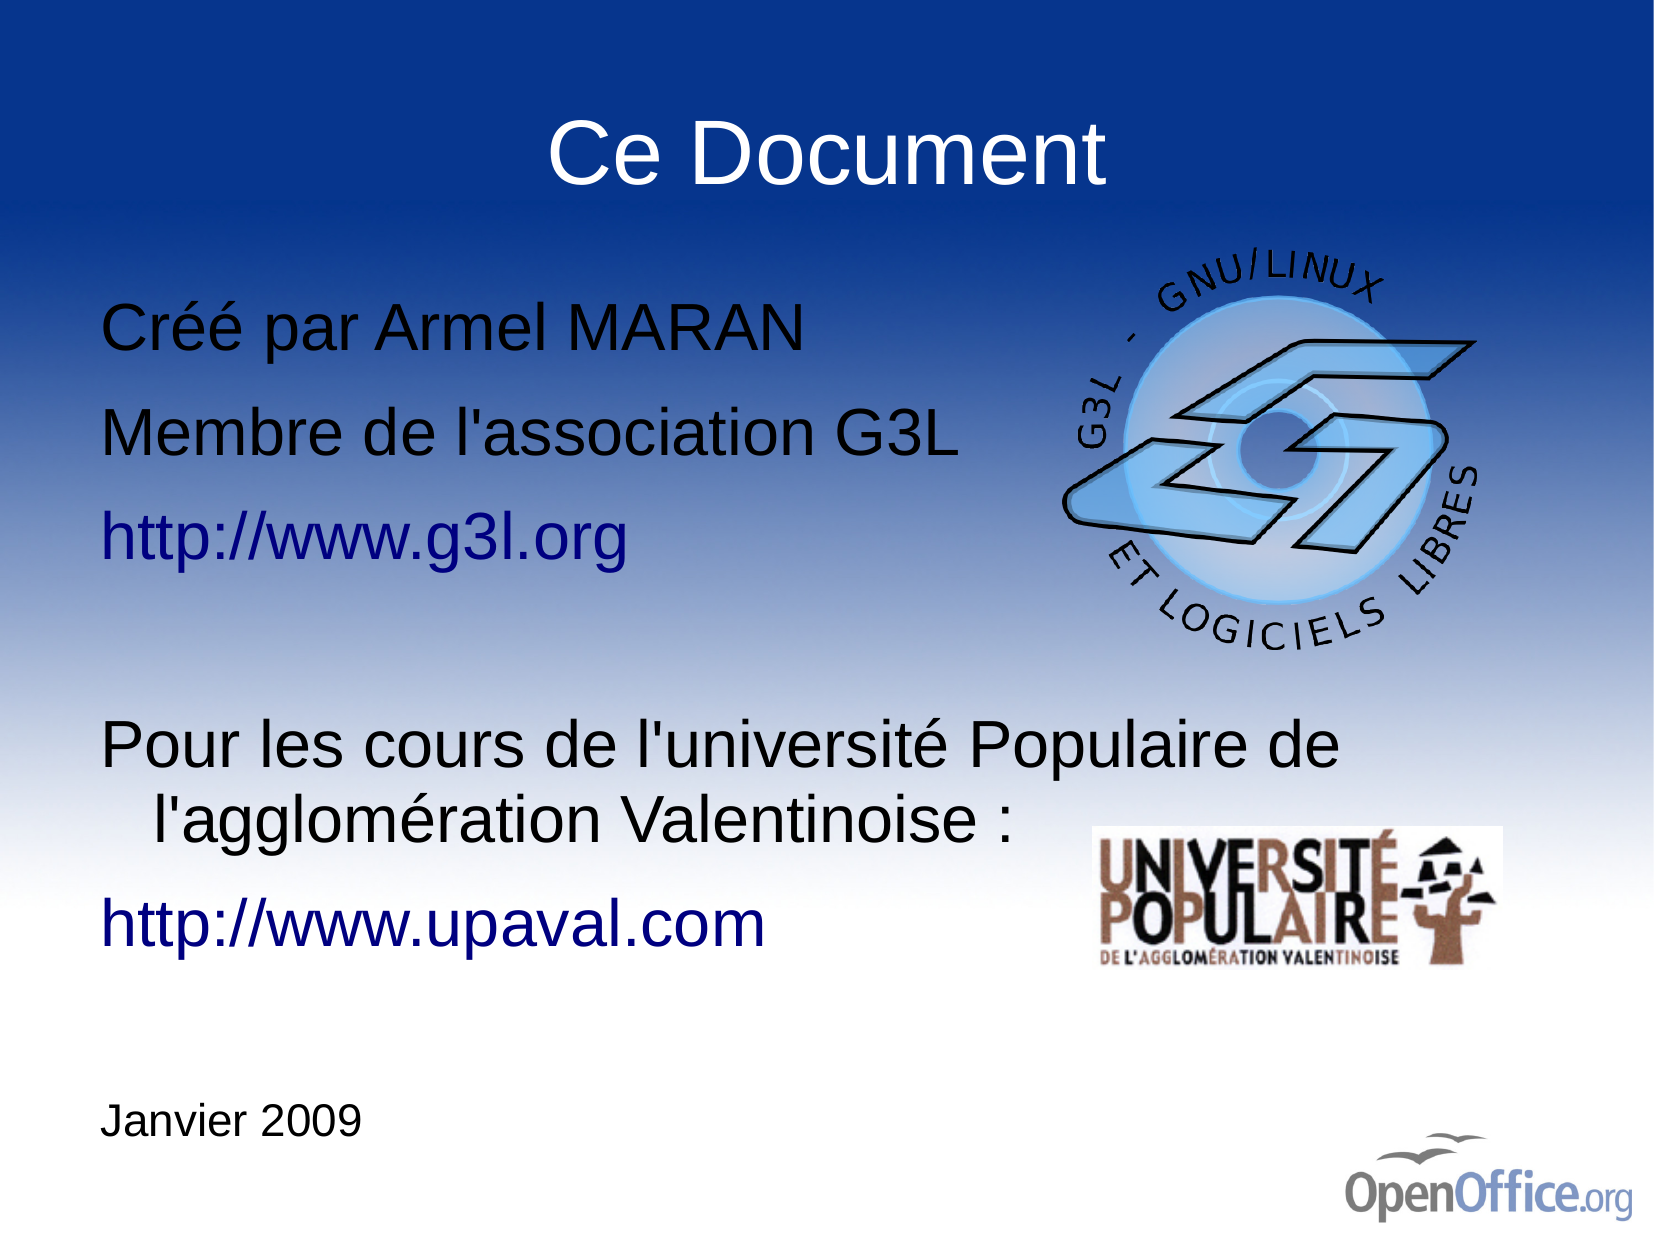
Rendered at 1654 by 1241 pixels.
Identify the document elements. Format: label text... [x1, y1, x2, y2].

title Ce Document [82, 49, 1571, 257]
list Créé par Armel MARAN Membre de l'association G3L http://www.g3l.org Pour les cours de l'université Populaire de l'agglomération Valentinoise : http://www.upaval.com Janvier 2009 [82, 290, 1571, 1147]
picture [0, 0, 1654, 1241]
